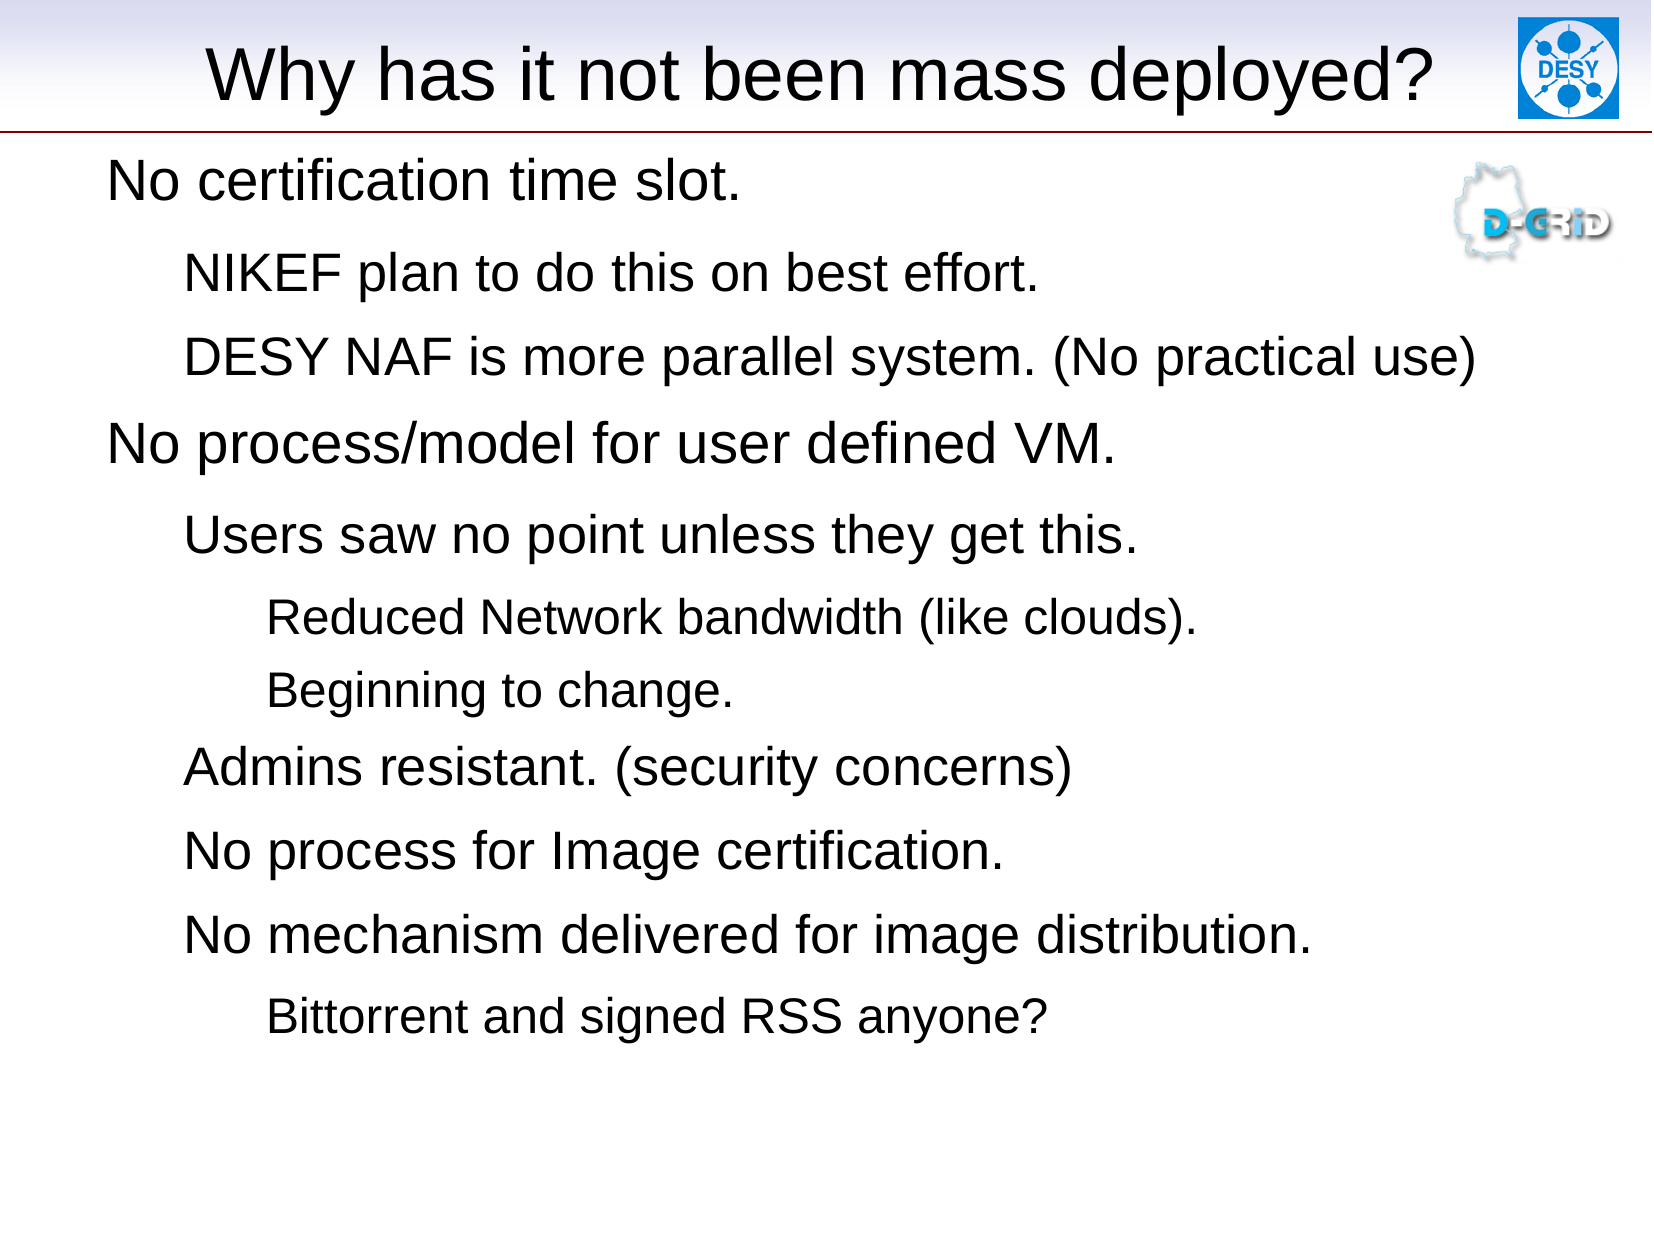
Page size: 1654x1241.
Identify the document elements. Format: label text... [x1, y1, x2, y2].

picture [1577, 147, 1646, 266]
picture [1518, 17, 1619, 119]
title Why has it not been mass deployed? [76, 29, 1565, 121]
list No certification time slot. NIKEF plan to do this on best effort. DESY NAF is more parallel system. (No practical use) No process/model for user defined VM. Users saw no point unless they get this. Reduced Network bandwidth (like clouds). Beginning to change. Admins resistant. (security concerns) No process for Image certification. No mechanism delivered for image distribution. Bittorrent and signed RSS anyone? [88, 147, 1577, 1114]
